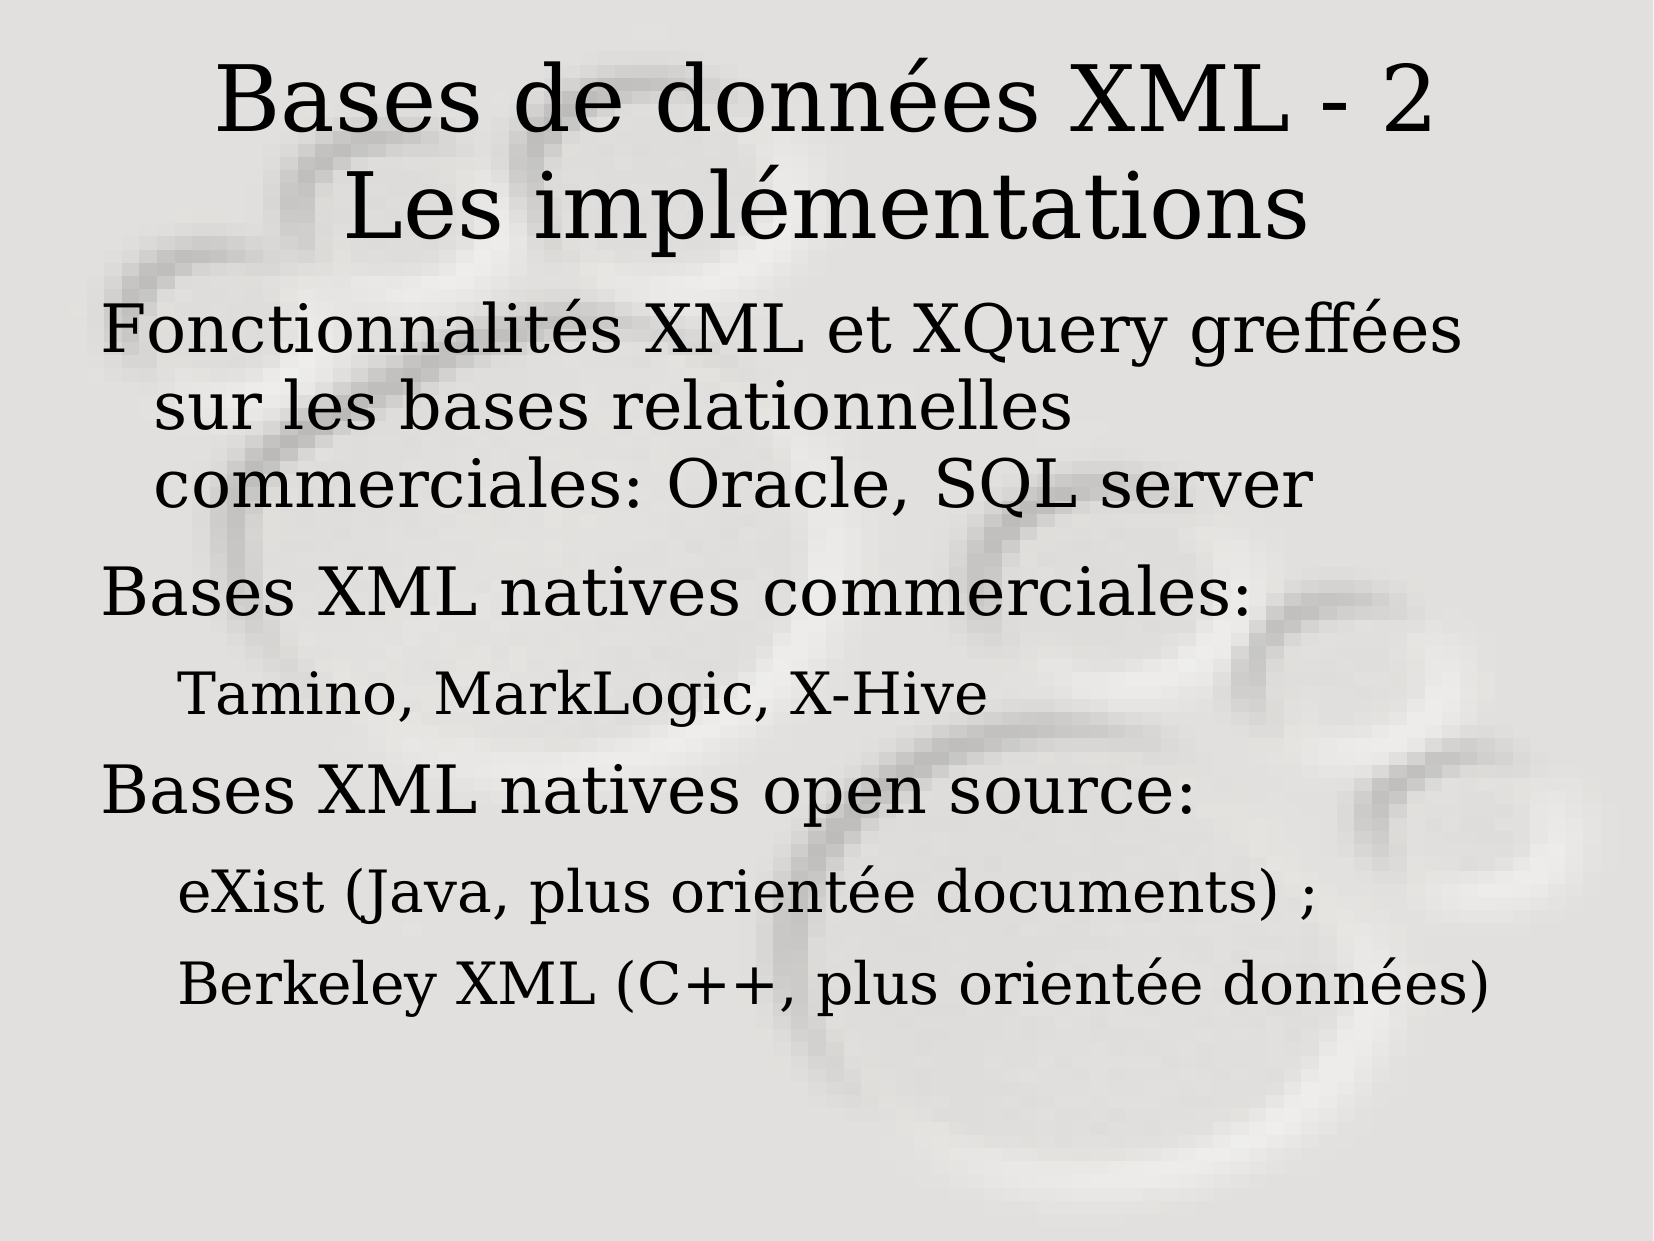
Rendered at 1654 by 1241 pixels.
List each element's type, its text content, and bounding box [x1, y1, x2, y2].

title Bases de données XML - 2 Les implémentations [82, 45, 1571, 261]
list Fonctionnalités XML et XQuery greffées sur les bases relationnelles commerciales: Oracle, SQL server Bases XML natives commerciales: Tamino, MarkLogic, X-Hive Bases XML natives open source: eXist (Java, plus orientée documents) ; Berkeley XML (C++, plus orientée données) [82, 290, 1571, 1109]
picture [0, 0, 1654, 1241]
